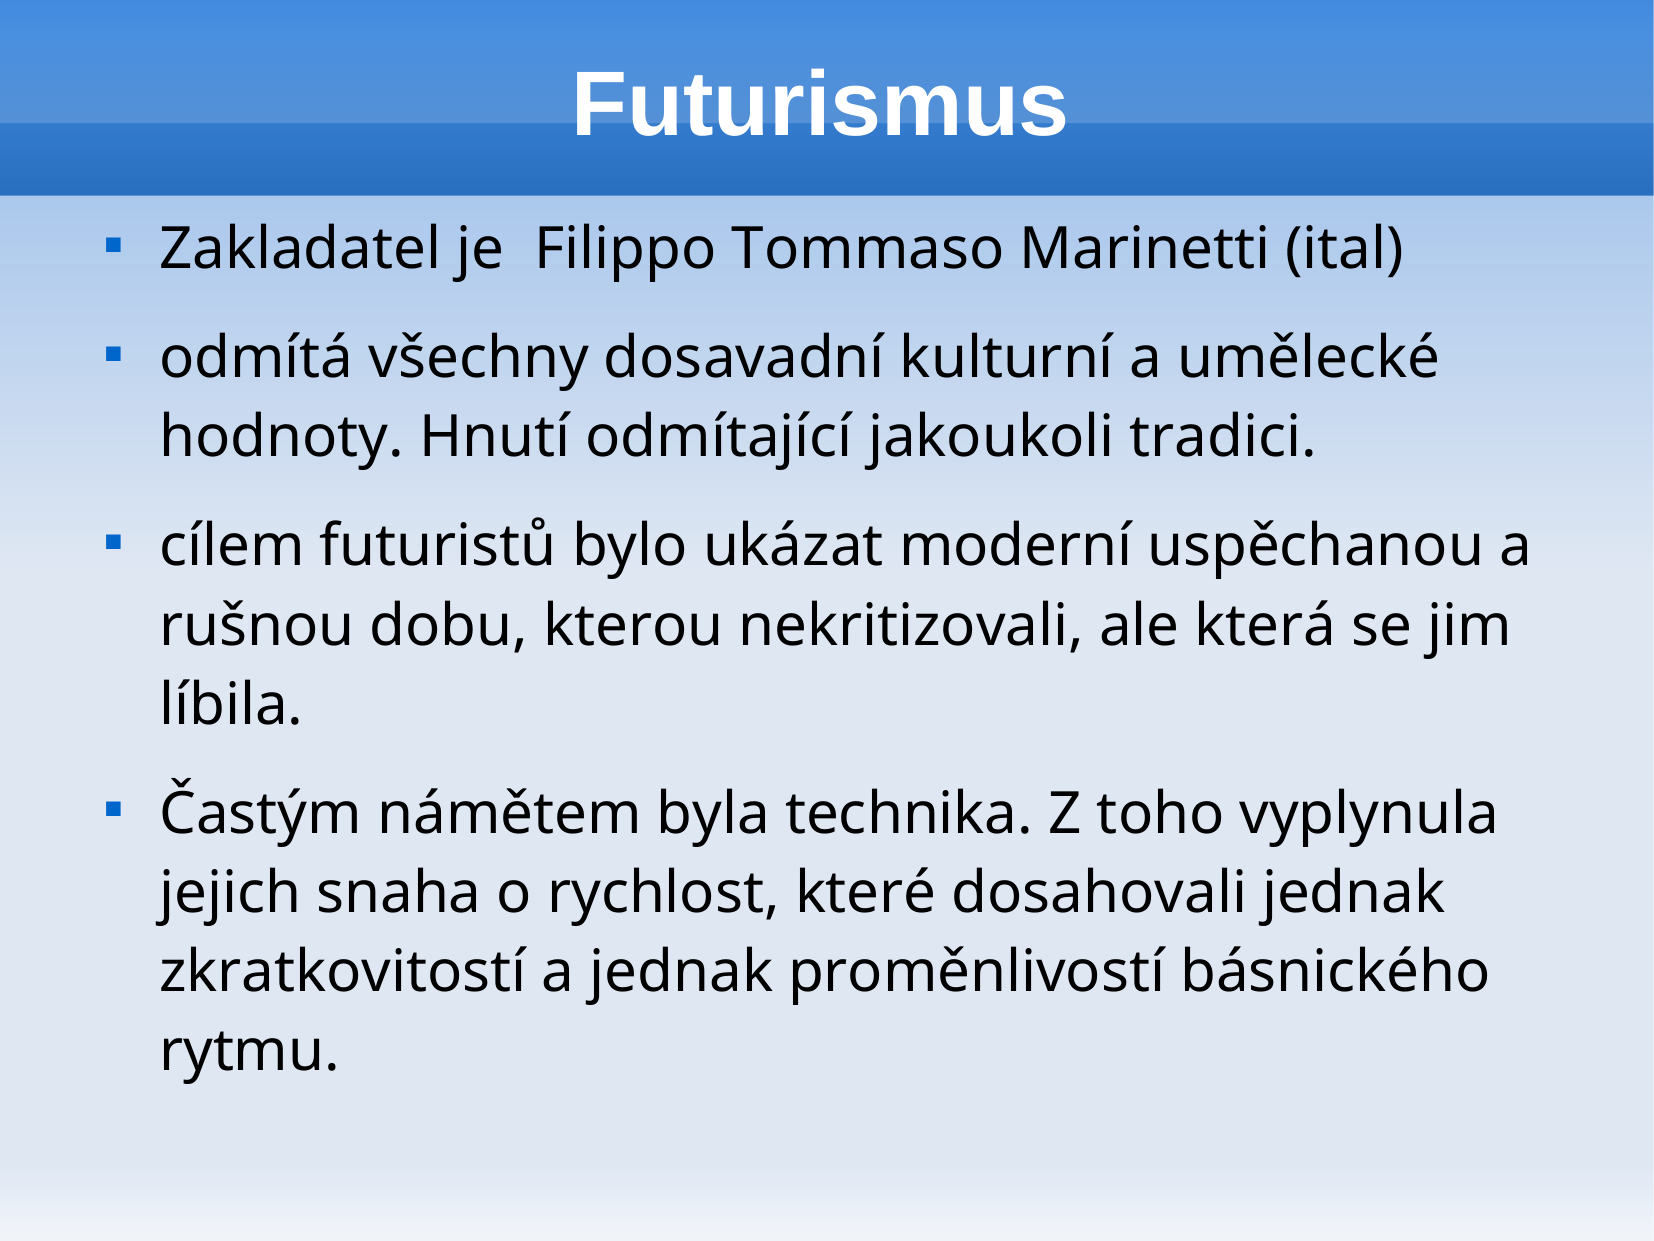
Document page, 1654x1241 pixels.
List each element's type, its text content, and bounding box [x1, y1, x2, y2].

title Futurismus [76, 7, 1565, 200]
picture [0, 0, 1654, 1241]
list Zakladatel je Filippo Tommaso Marinetti (ital) odmítá všechny dosavadní kulturní a umělecké hodnoty. Hnutí odmítající jakoukoli tradici. cílem futuristů bylo ukázat moderní uspěchanou a rušnou dobu, kterou nekritizovali, ale která se jim líbila. Častým námětem byla technika. Z toho vyplynula jejich snaha o rychlost, které dosahovali jednak zkratkovitostí a jednak proměnlivostí básnického rytmu. [88, 206, 1577, 1156]
